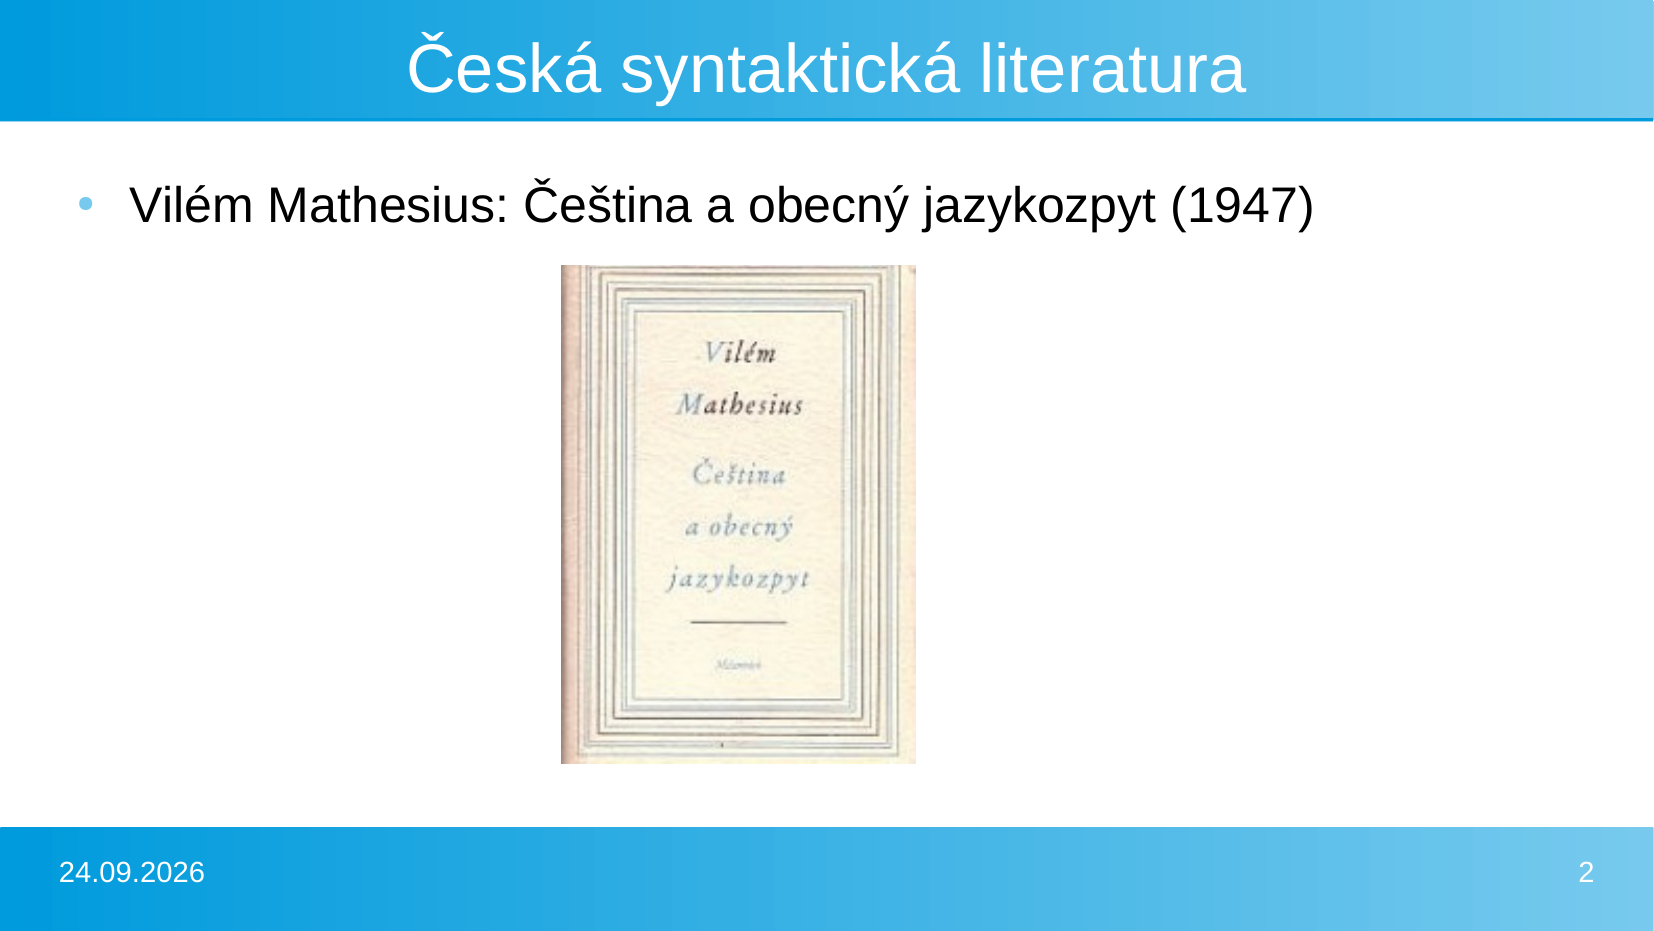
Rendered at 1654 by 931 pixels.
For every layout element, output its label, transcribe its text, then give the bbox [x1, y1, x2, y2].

title Česká syntaktická literatura [59, 29, 1595, 108]
list Vilém Mathesius: Čeština a obecný jazykozpyt (1947) [59, 177, 1595, 768]
picture [561, 265, 916, 764]
